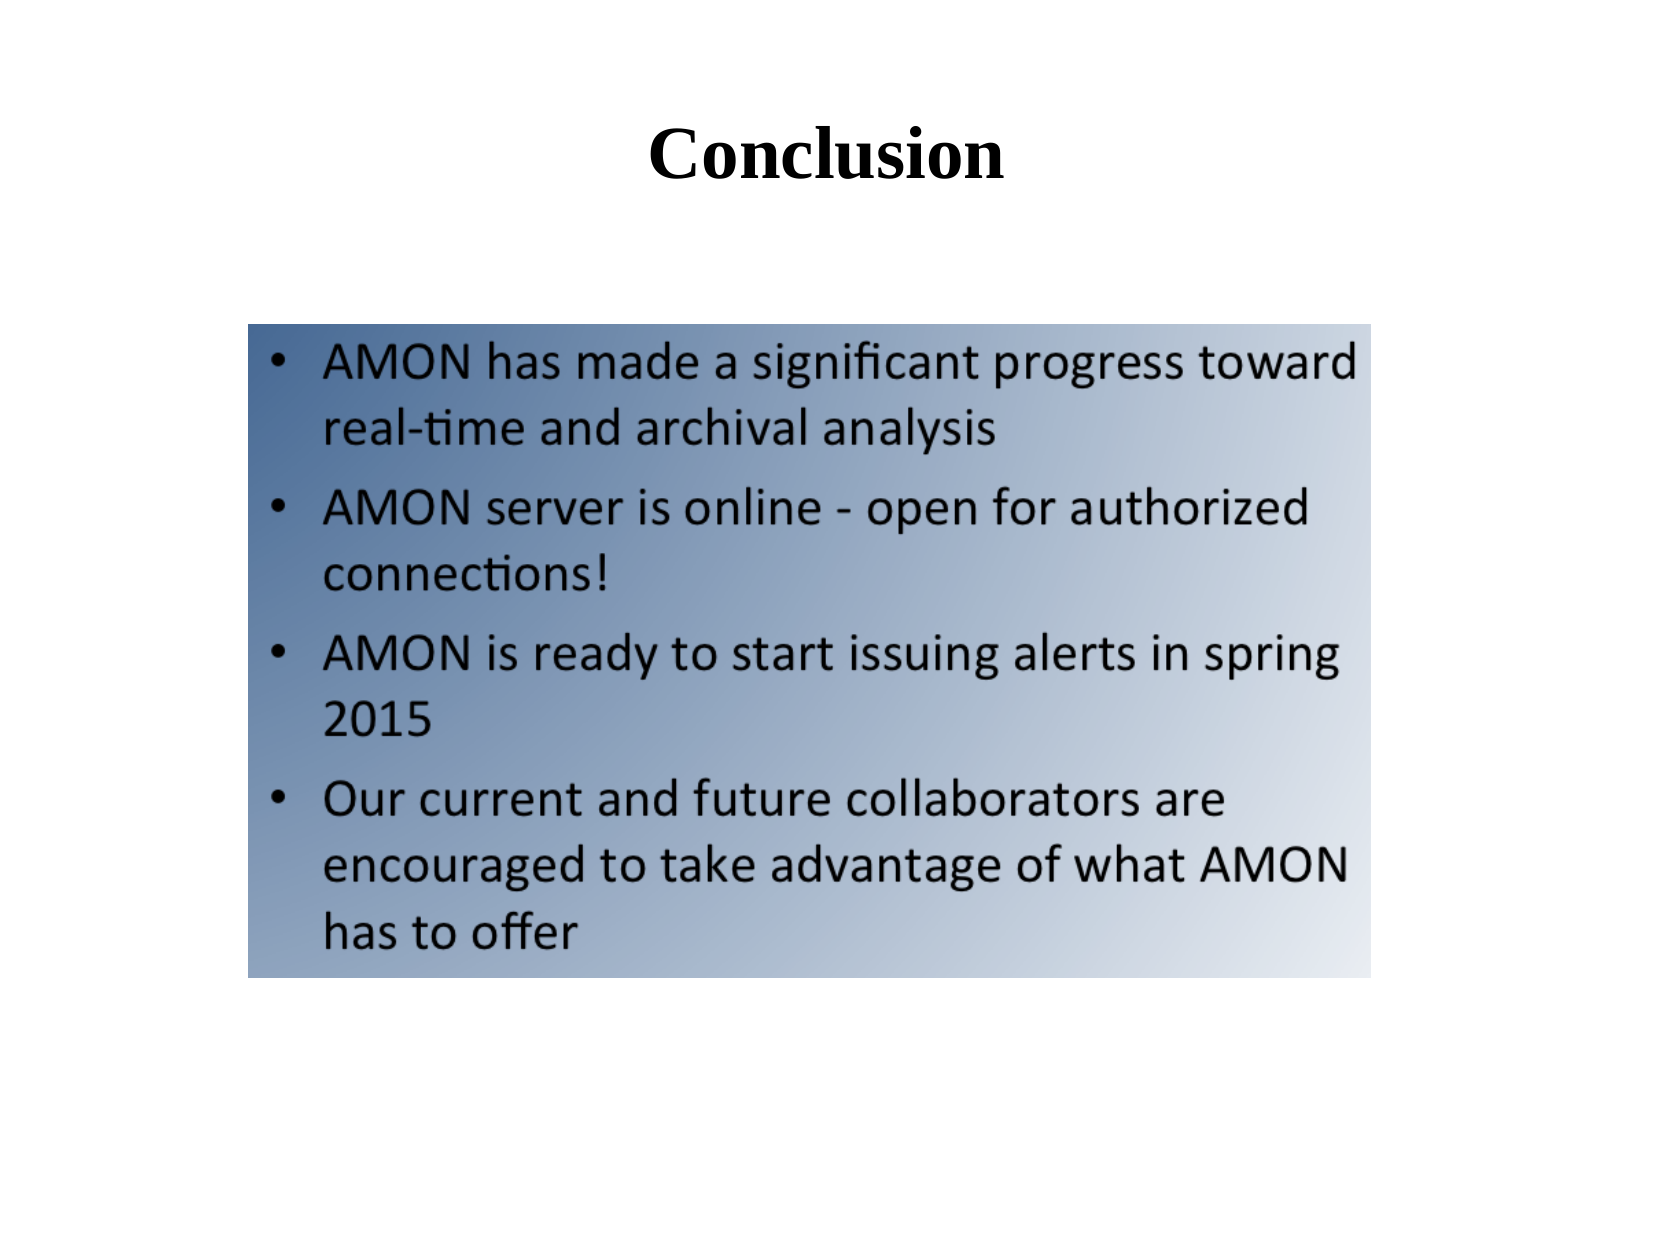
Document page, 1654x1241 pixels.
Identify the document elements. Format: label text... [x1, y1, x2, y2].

title Conclusion [82, 49, 1571, 257]
picture [248, 324, 1371, 978]
